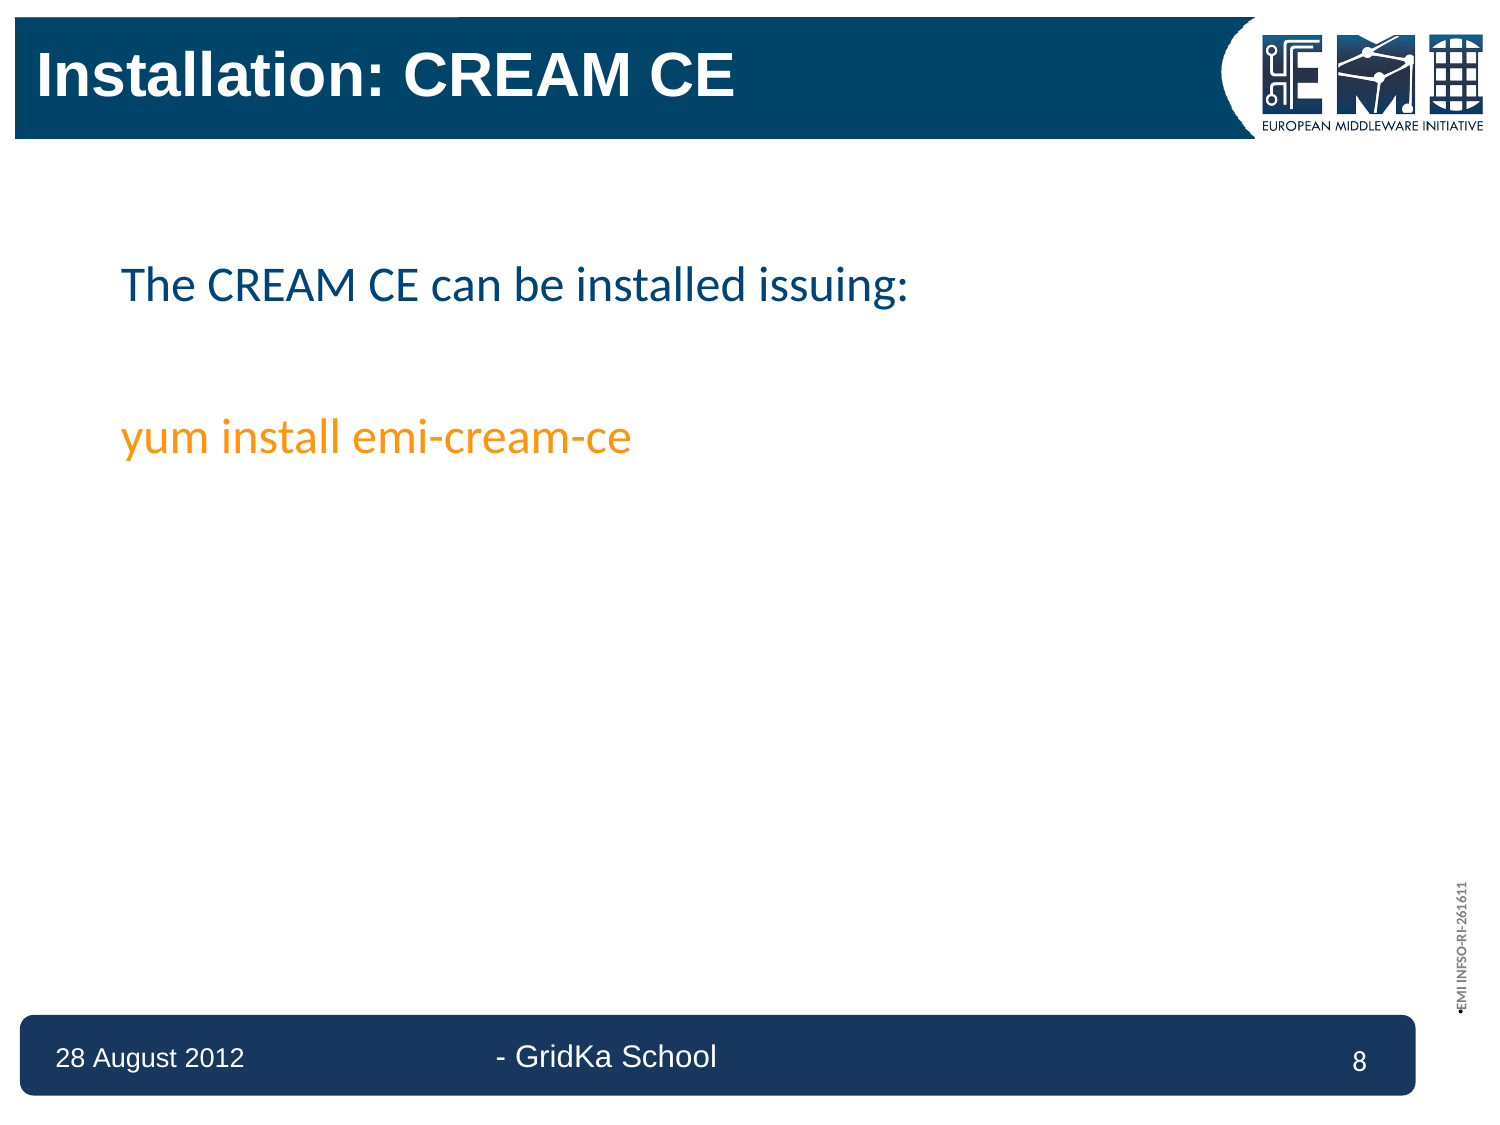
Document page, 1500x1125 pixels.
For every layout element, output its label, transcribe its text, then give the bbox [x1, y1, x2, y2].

picture [1262, 34, 1483, 131]
picture [28, 17, 1255, 139]
text_box Installation: CREAM CE [21, 25, 1047, 129]
picture [14, 17, 25, 139]
list The CREAM CE can be installed issuing: yum install emi-cream-ce [35, 168, 1413, 1012]
